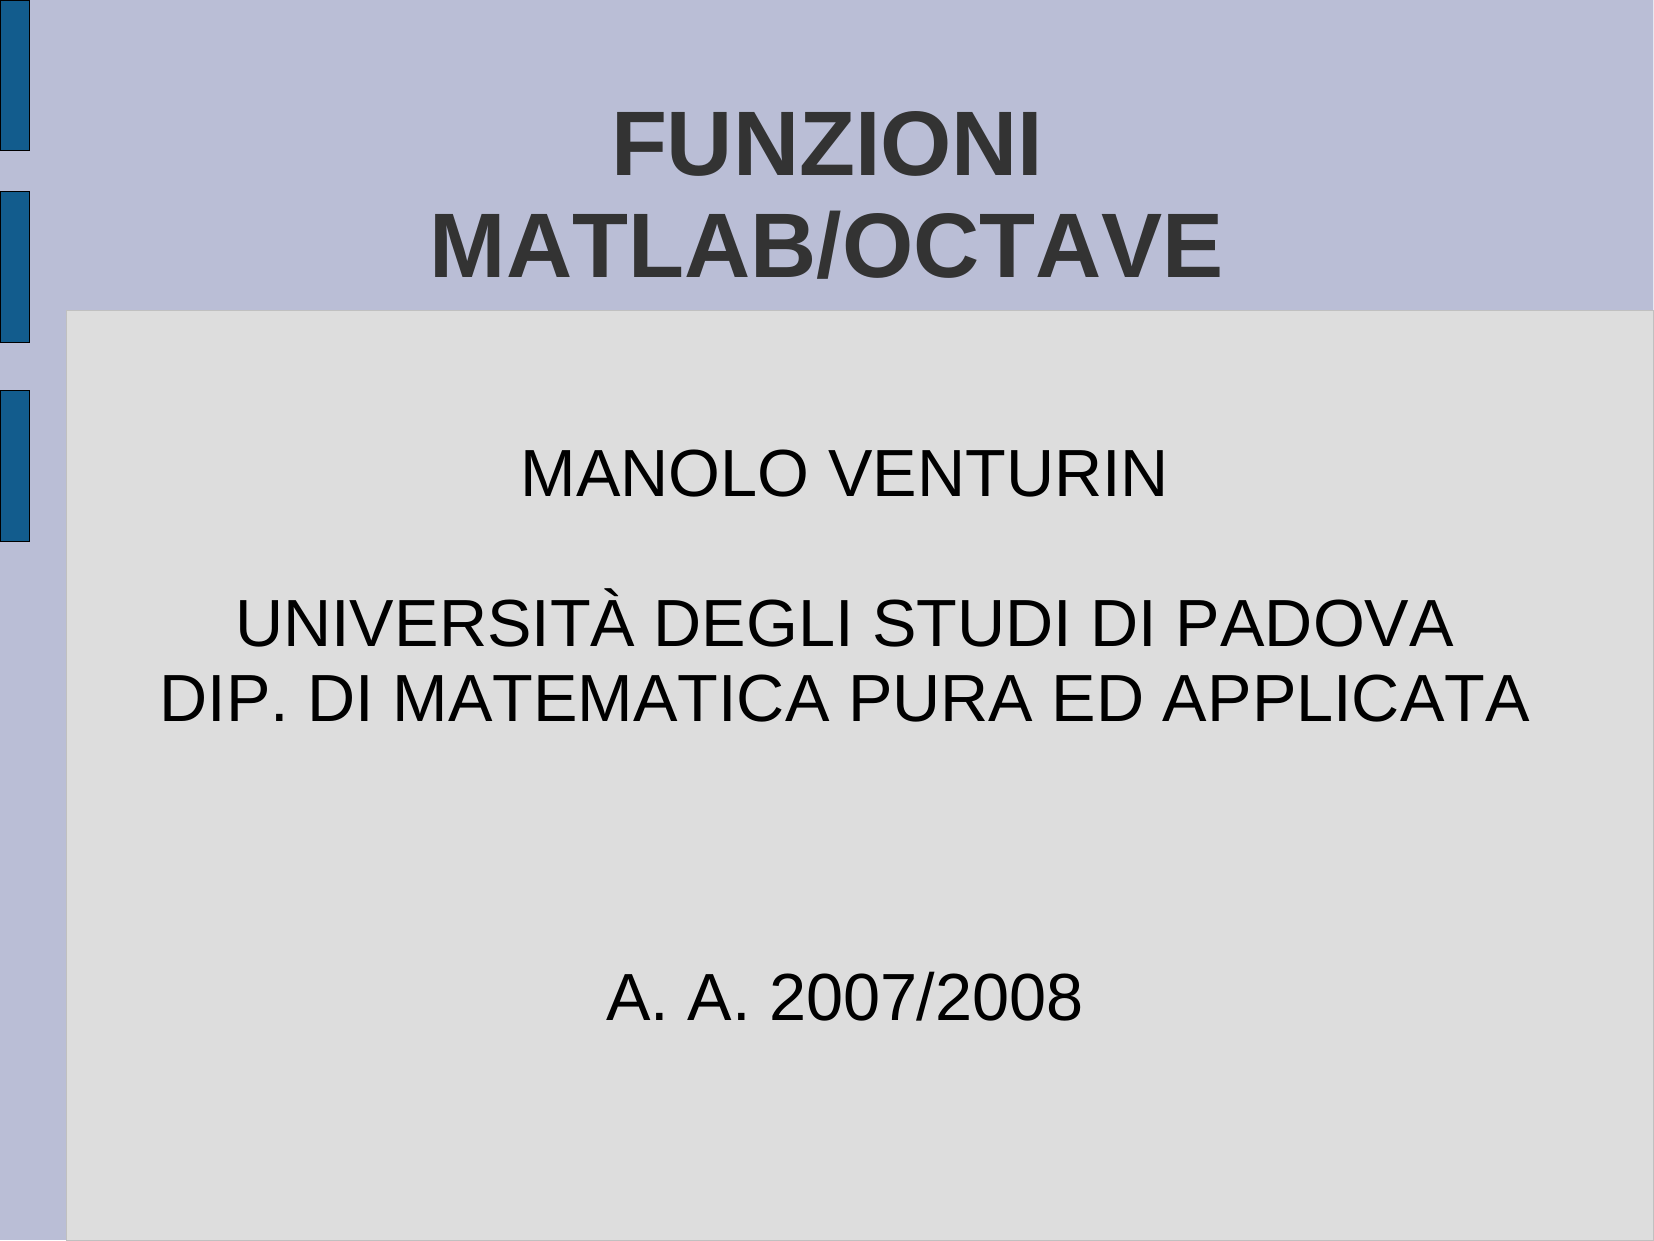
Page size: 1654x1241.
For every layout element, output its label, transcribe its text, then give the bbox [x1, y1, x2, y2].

subtitle MANOLO VENTURIN UNIVERSITÀ DEGLI STUDI DI PADOVA DIP. DI MATEMATICA PURA ED APPLICATA A. A. 2007/2008 [121, 352, 1534, 1119]
title FUNZIONI MATLAB/OCTAVE [121, 92, 1534, 298]
